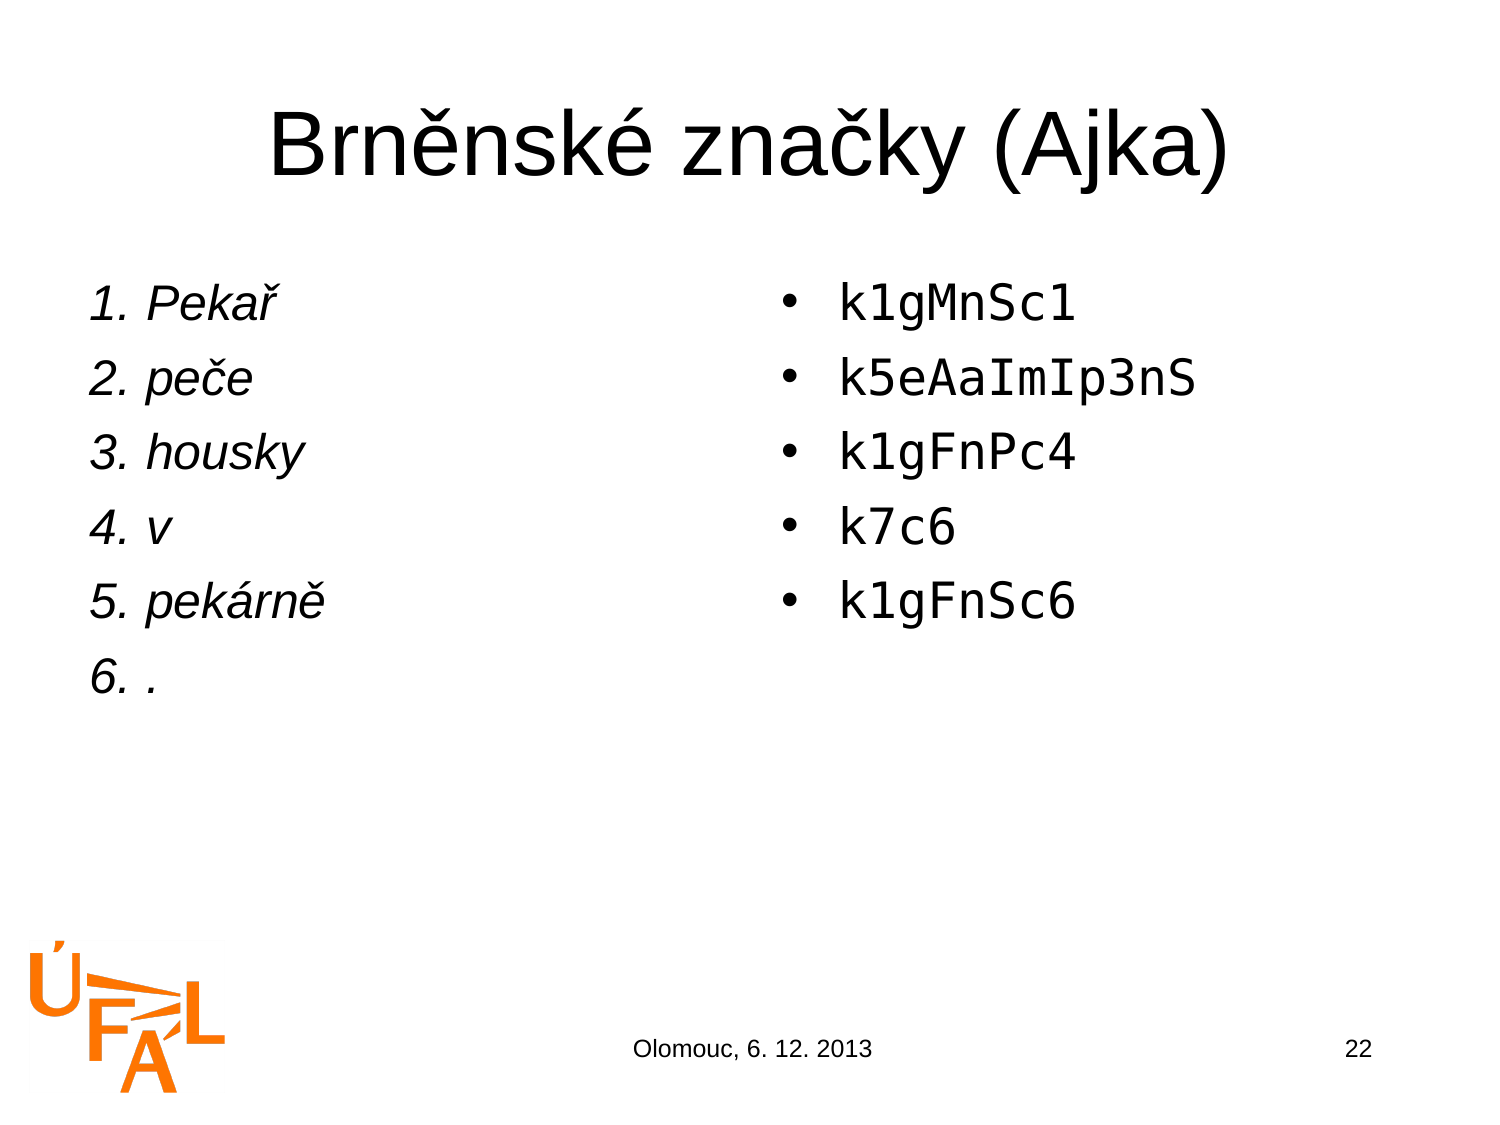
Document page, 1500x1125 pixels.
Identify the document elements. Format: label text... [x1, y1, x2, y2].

title Brněnské značky (Ajka) [75, 14, 1426, 263]
list Pekař peče housky v pekárně . [75, 262, 734, 932]
list k1gMnSc1 k5eAaImIp3nS k1gFnPc4 k7c6 k1gFnSc6 [766, 262, 1426, 932]
picture [29, 940, 225, 1093]
